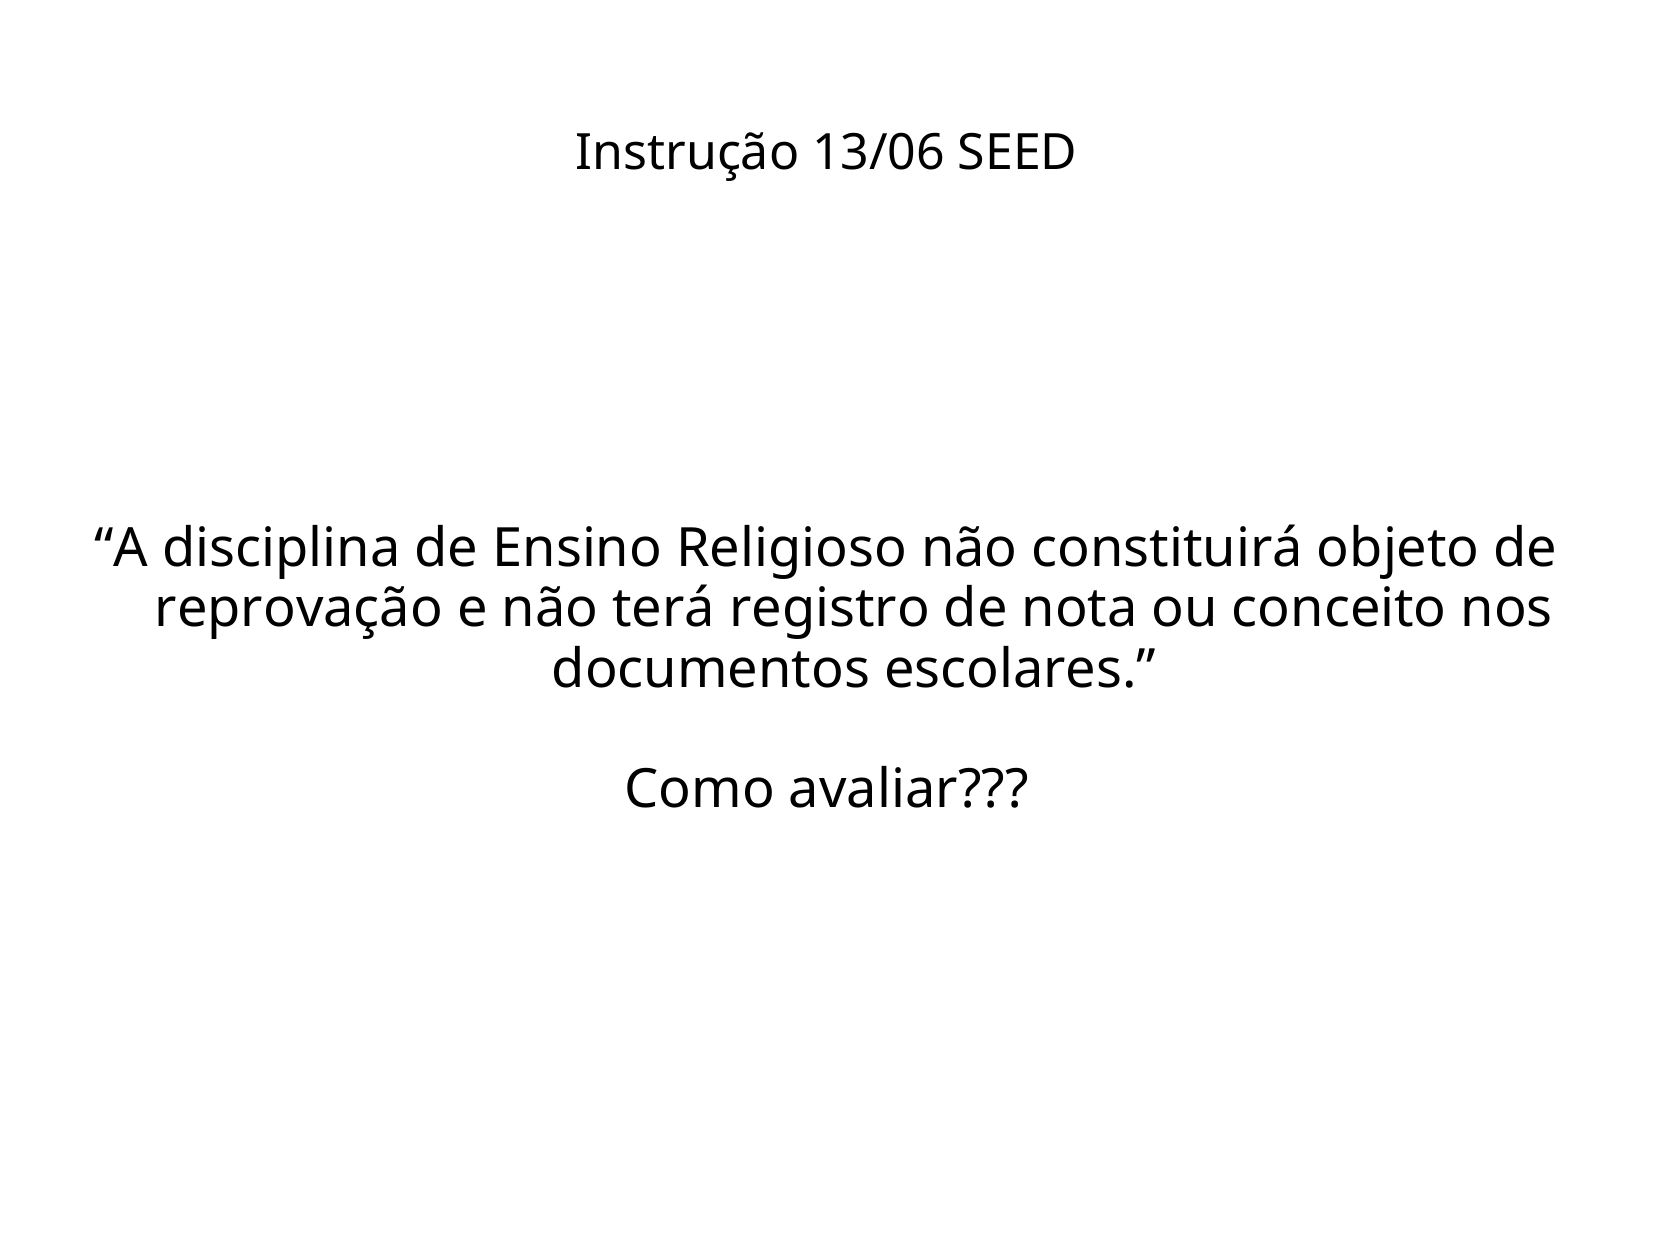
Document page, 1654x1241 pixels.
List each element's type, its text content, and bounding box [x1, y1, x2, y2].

title Instrução 13/06 SEED [82, 56, 1571, 249]
subtitle “A disciplina de Ensino Religioso não constituirá objeto de reprovação e não terá registro de nota ou conceito nos documentos escolares.” Como avaliar??? [82, 297, 1571, 1102]
